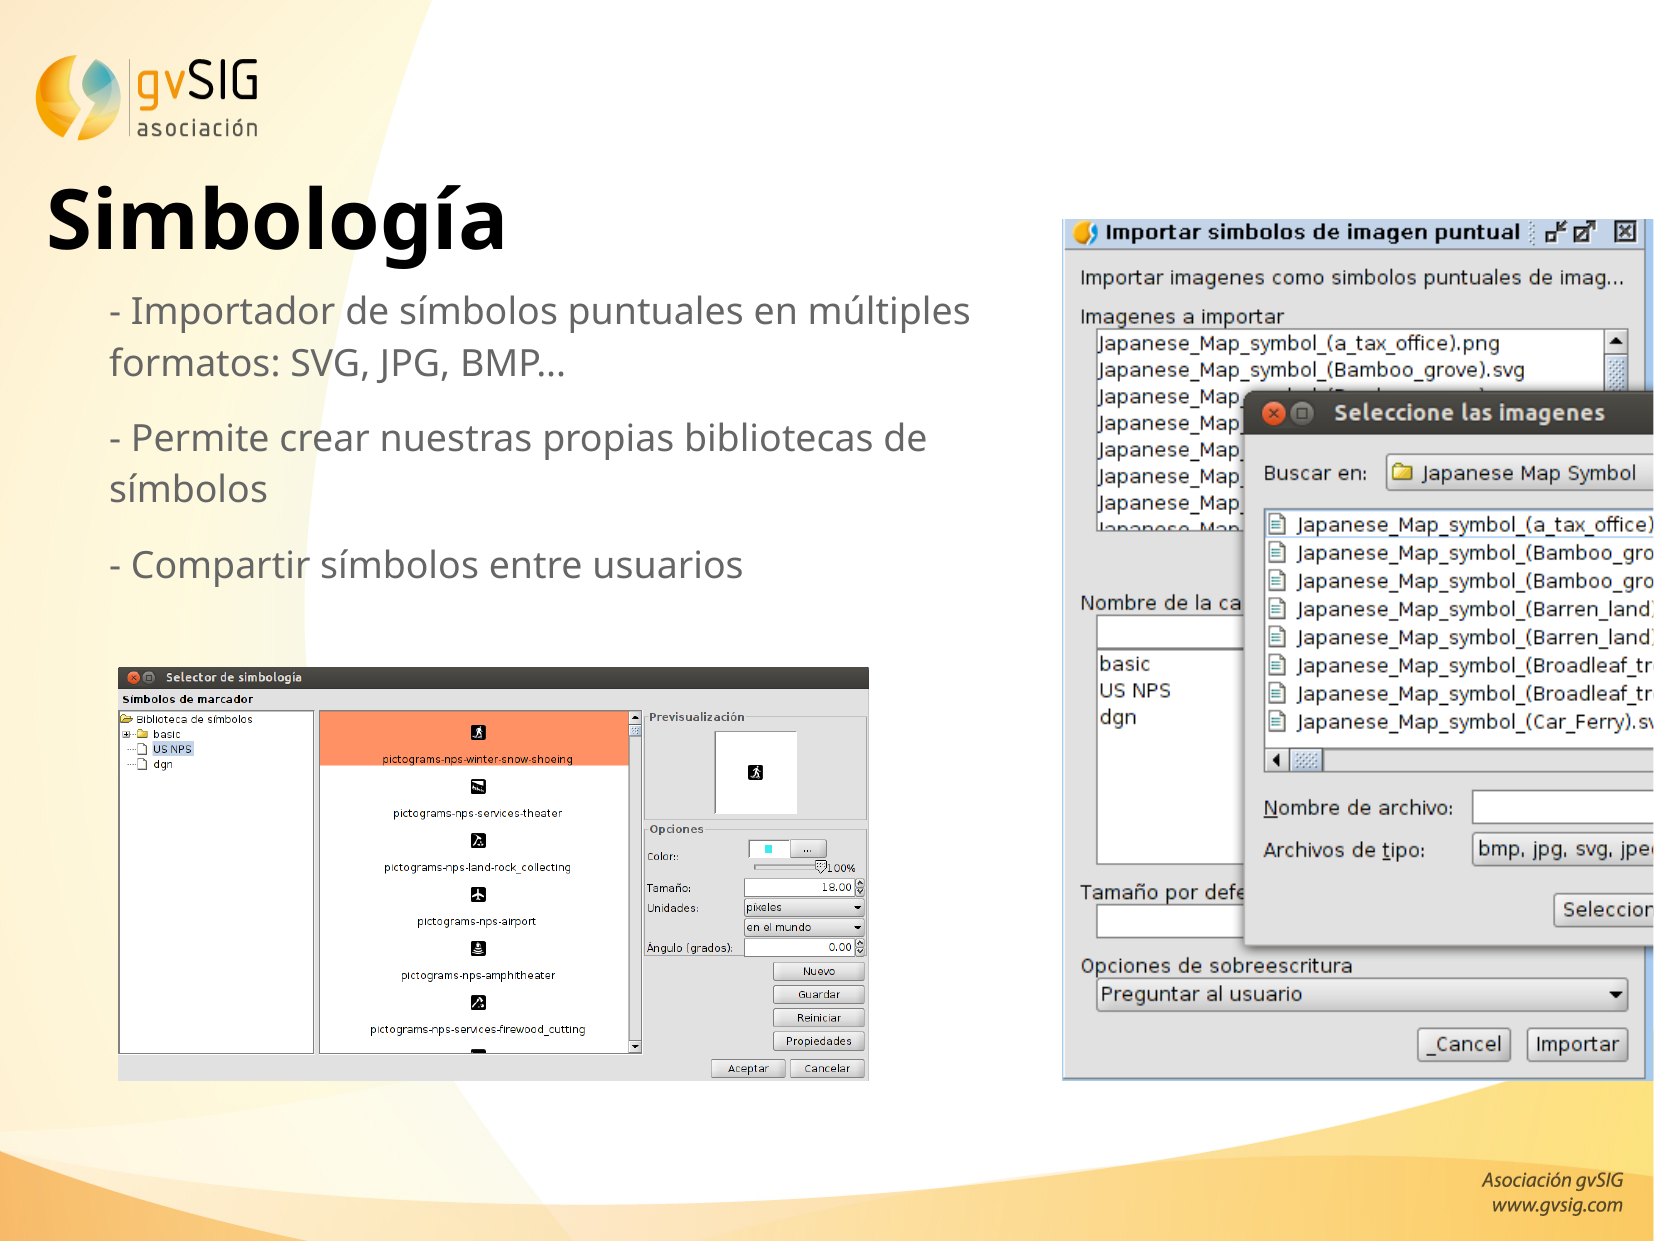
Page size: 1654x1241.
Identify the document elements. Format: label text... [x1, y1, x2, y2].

title Simbología [46, 170, 1534, 265]
picture [0, 0, 1654, 1241]
text_box - Importador de símbolos puntuales en múltiples formatos: SVG, JPG, BMP... - Permite crear nuestras propias bibliotecas de símbolos - Compartir símbolos entre usuarios [94, 277, 1004, 554]
